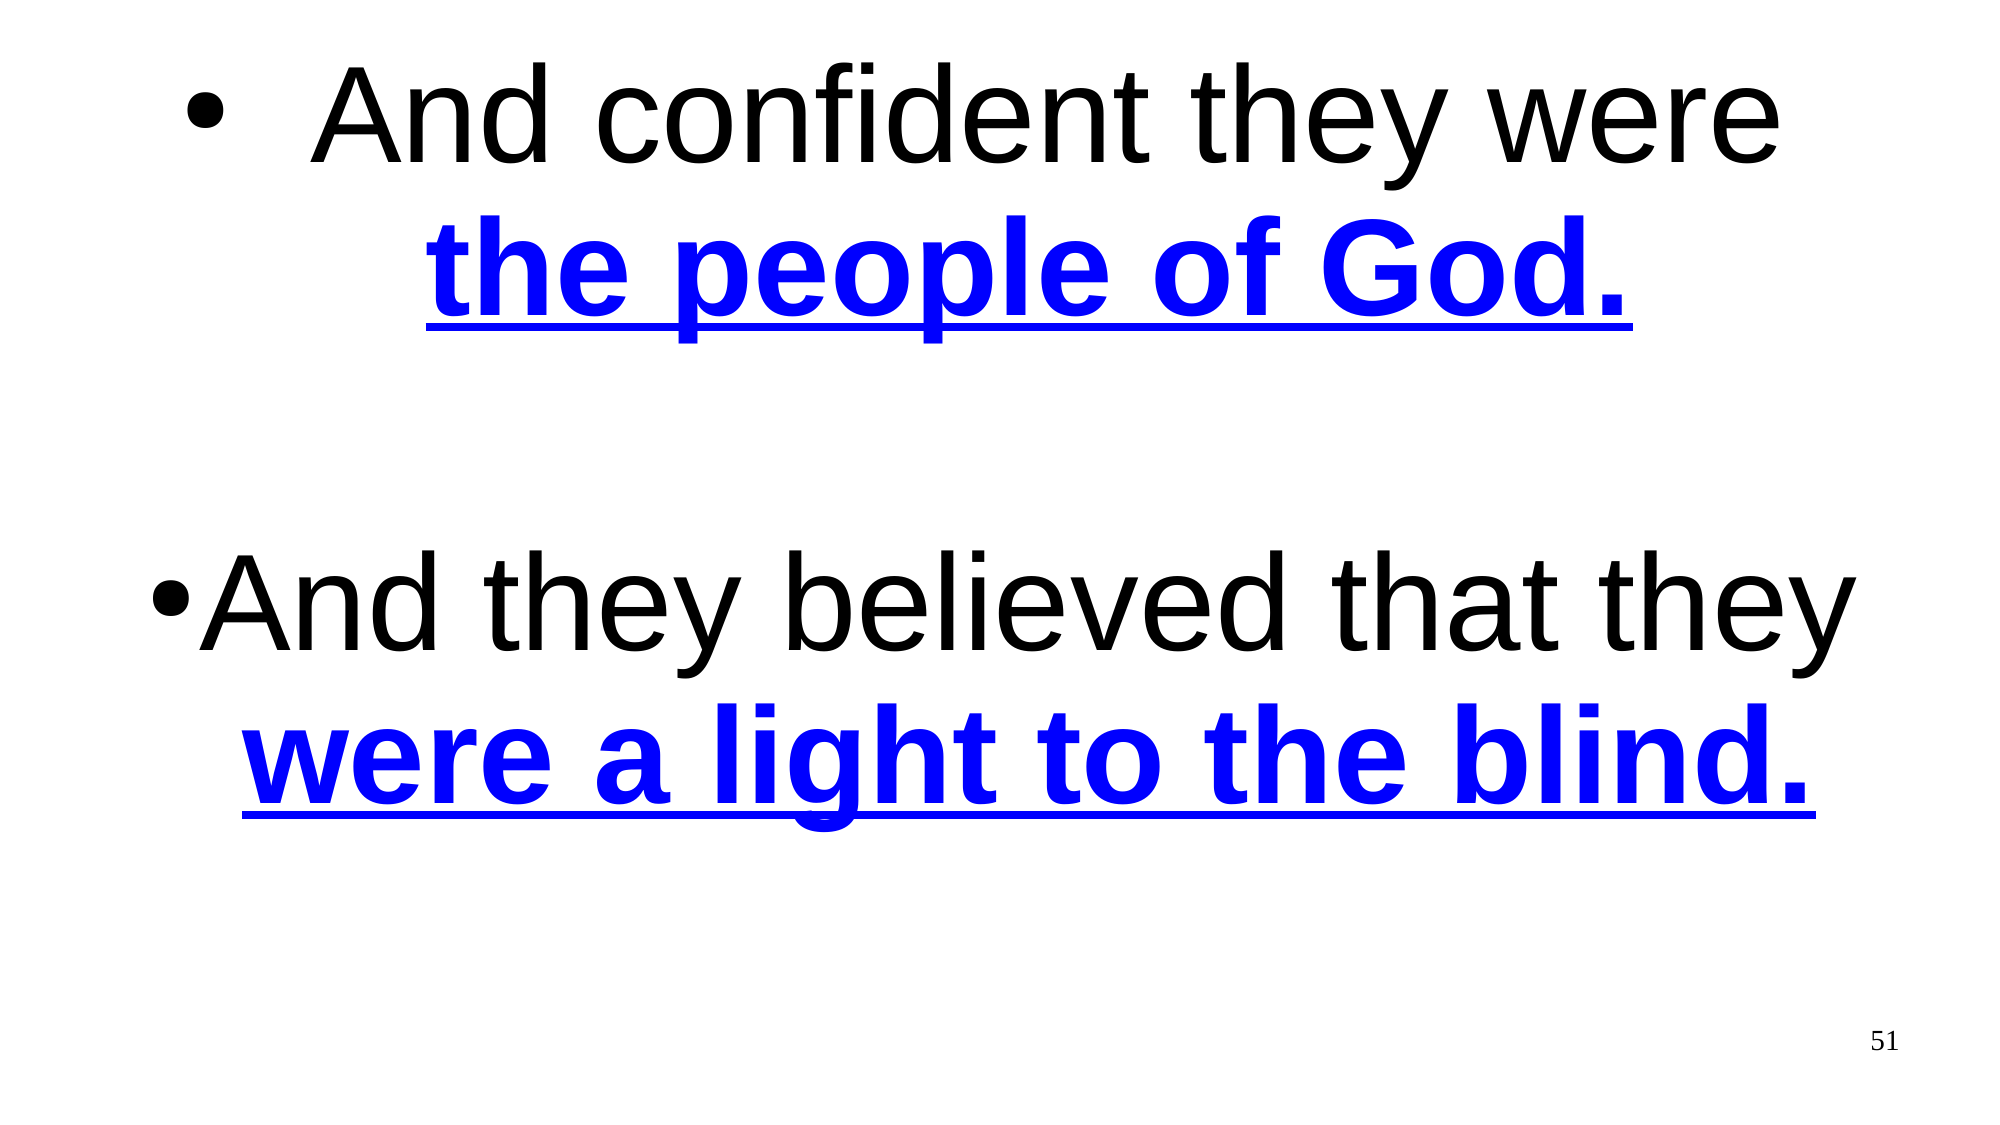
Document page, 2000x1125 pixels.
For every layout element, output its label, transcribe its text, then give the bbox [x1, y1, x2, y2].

list And confident they were the people of God. And they believed that they were a light to the blind. [37, 37, 1951, 1088]
